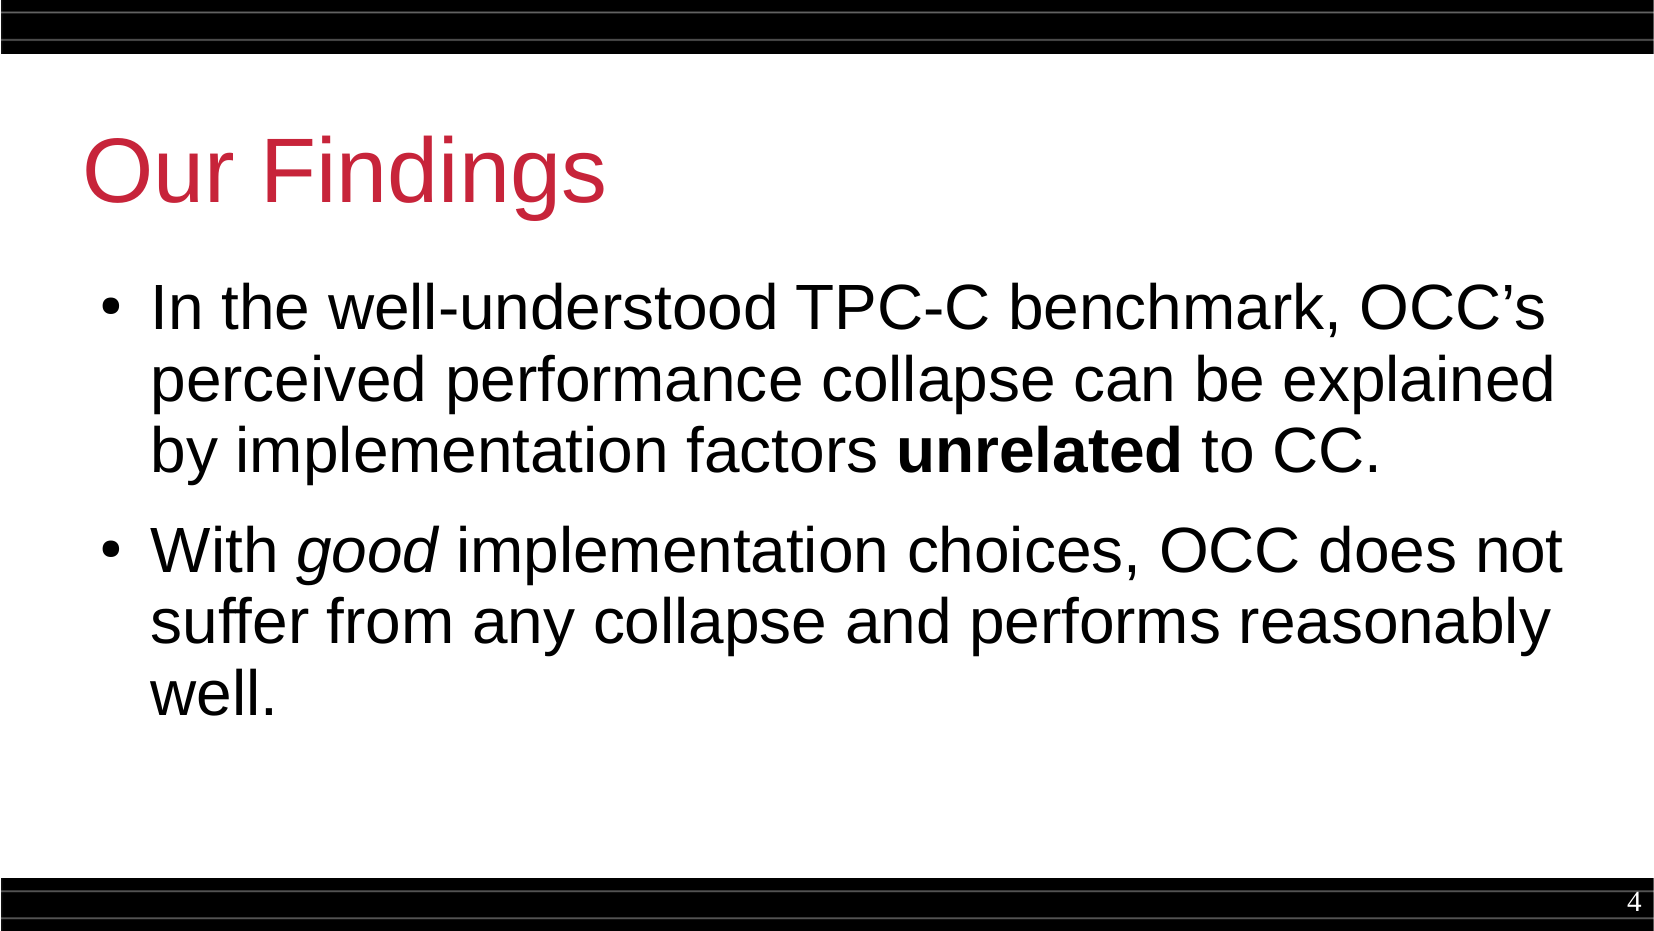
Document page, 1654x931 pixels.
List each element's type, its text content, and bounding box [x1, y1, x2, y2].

picture [1, 878, 1654, 931]
picture [1, 0, 1654, 54]
title Our Findings [82, 92, 1571, 249]
list In the well-understood TPC-C benchmark, OCC’s perceived performance collapse can be explained by implementation factors unrelated to CC. With good implementation choices, OCC does not suffer from any collapse and performs reasonably well. [82, 271, 1571, 758]
